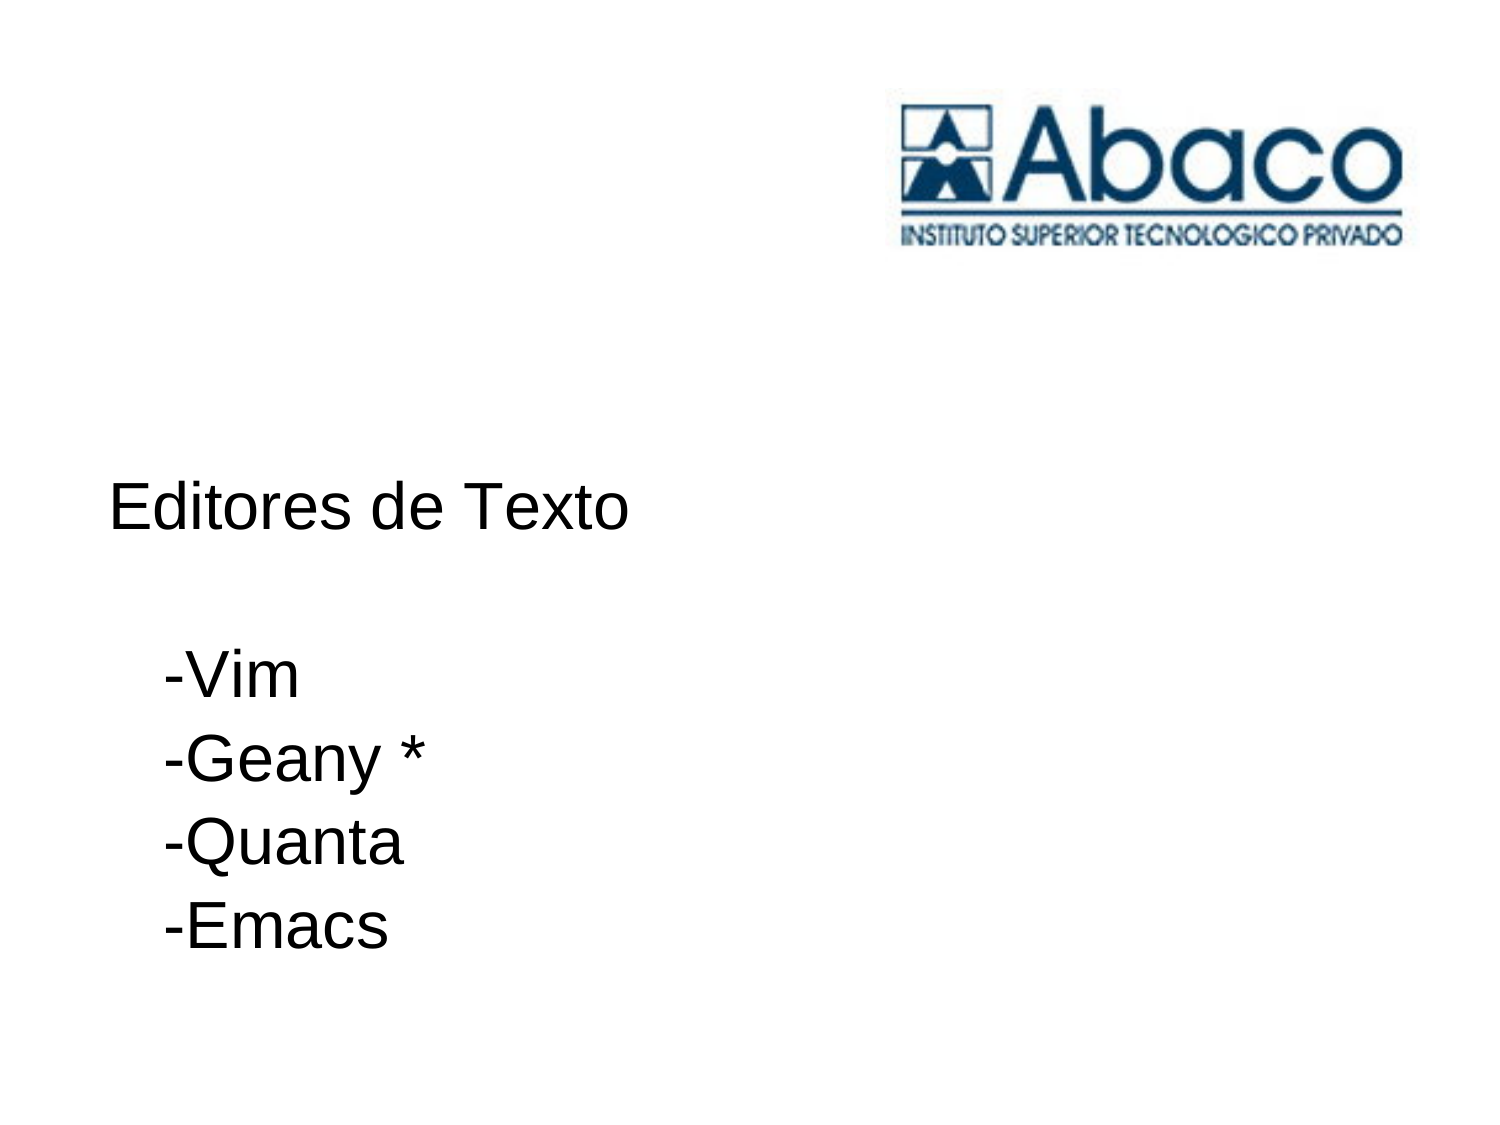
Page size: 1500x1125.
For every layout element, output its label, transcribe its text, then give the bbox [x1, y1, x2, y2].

picture [885, 88, 1420, 266]
list Editores de Texto -Vim -Geany * -Quanta -Emacs [75, 467, 1426, 1005]
